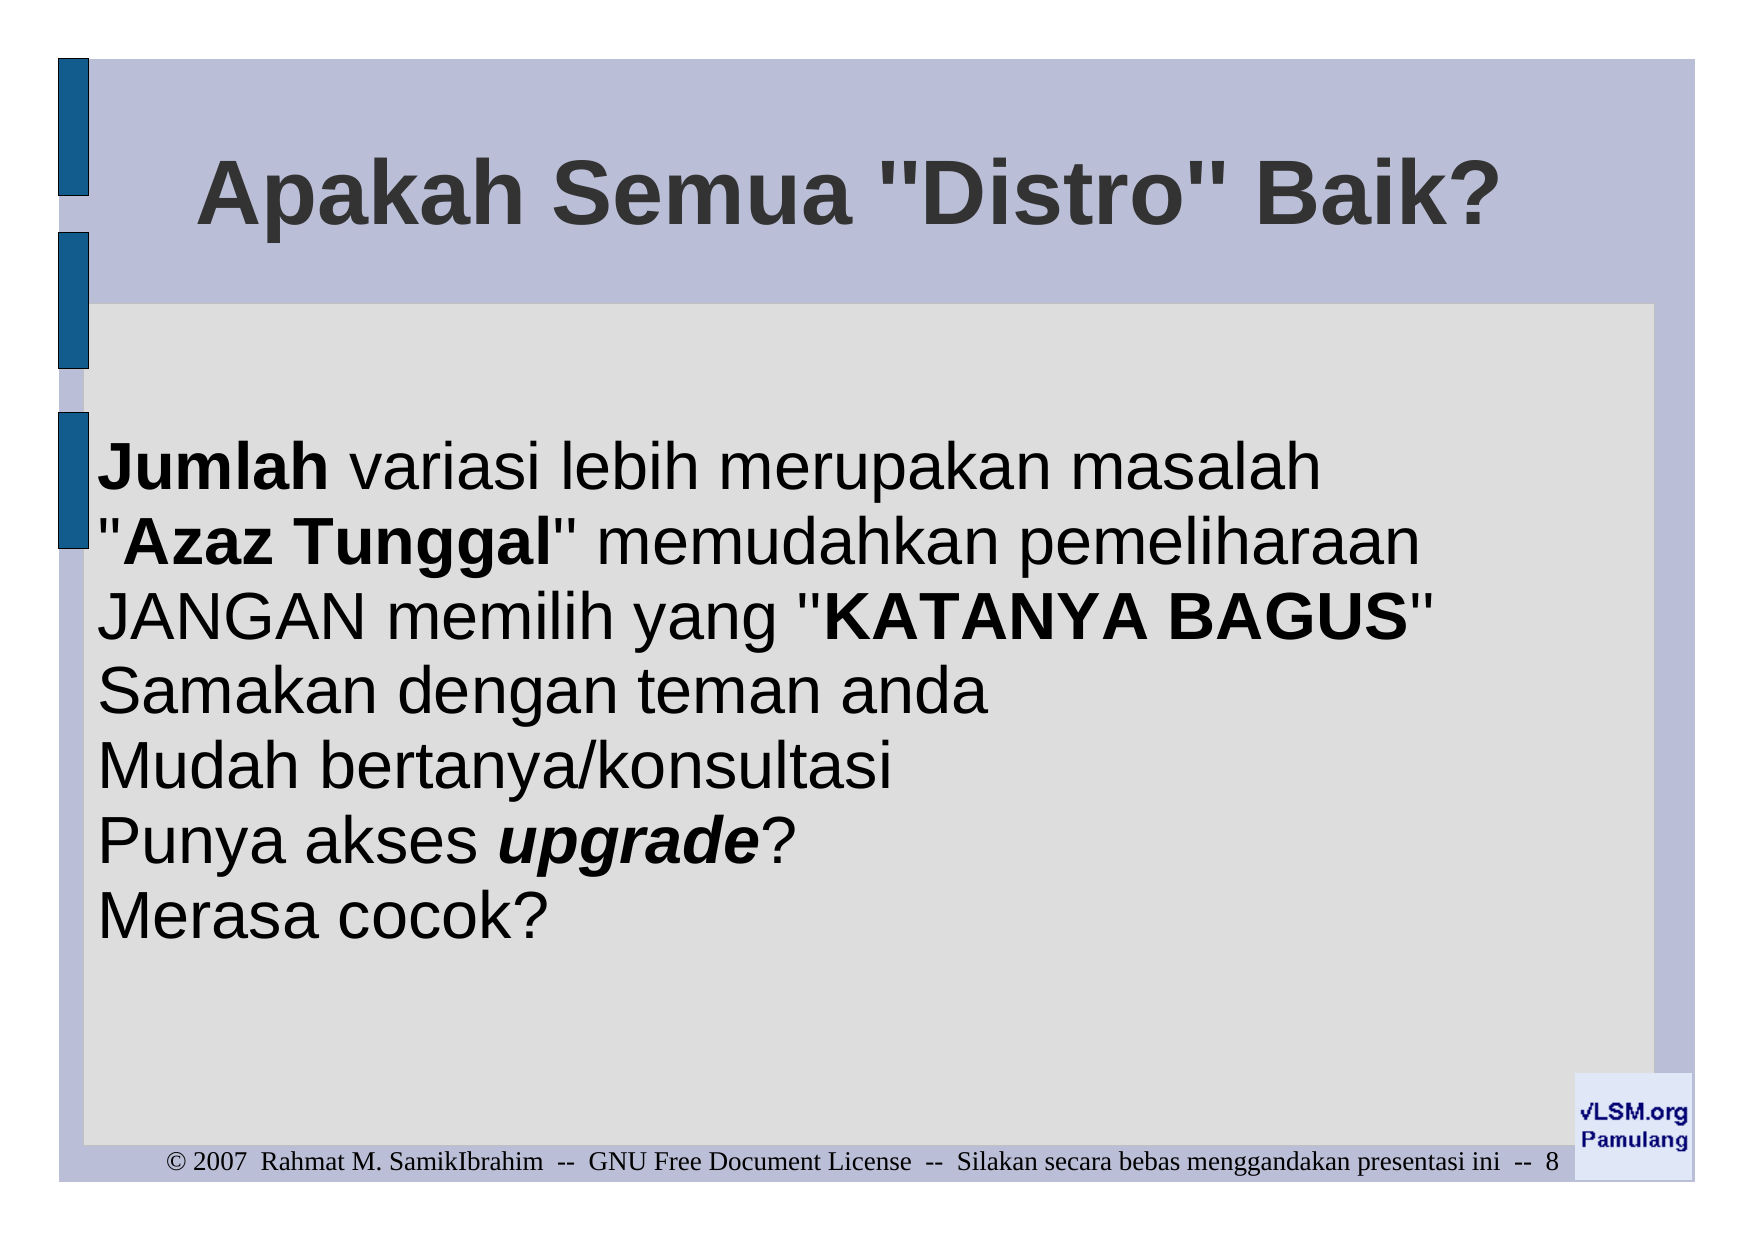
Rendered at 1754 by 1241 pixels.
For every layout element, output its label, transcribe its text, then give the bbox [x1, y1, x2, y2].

title Apakah Semua ''Distro'' Baik? [58, 133, 1643, 252]
list Jumlah variasi lebih merupakan masalah ''Azaz Tunggal'' memudahkan pemeliharaan JANGAN memilih yang ''KATANYA BAGUS'' Samakan dengan teman anda Mudah bertanya/konsultasi Punya akses upgrade? Merasa cocok? [79, 429, 1559, 1109]
picture [1575, 1073, 1692, 1180]
